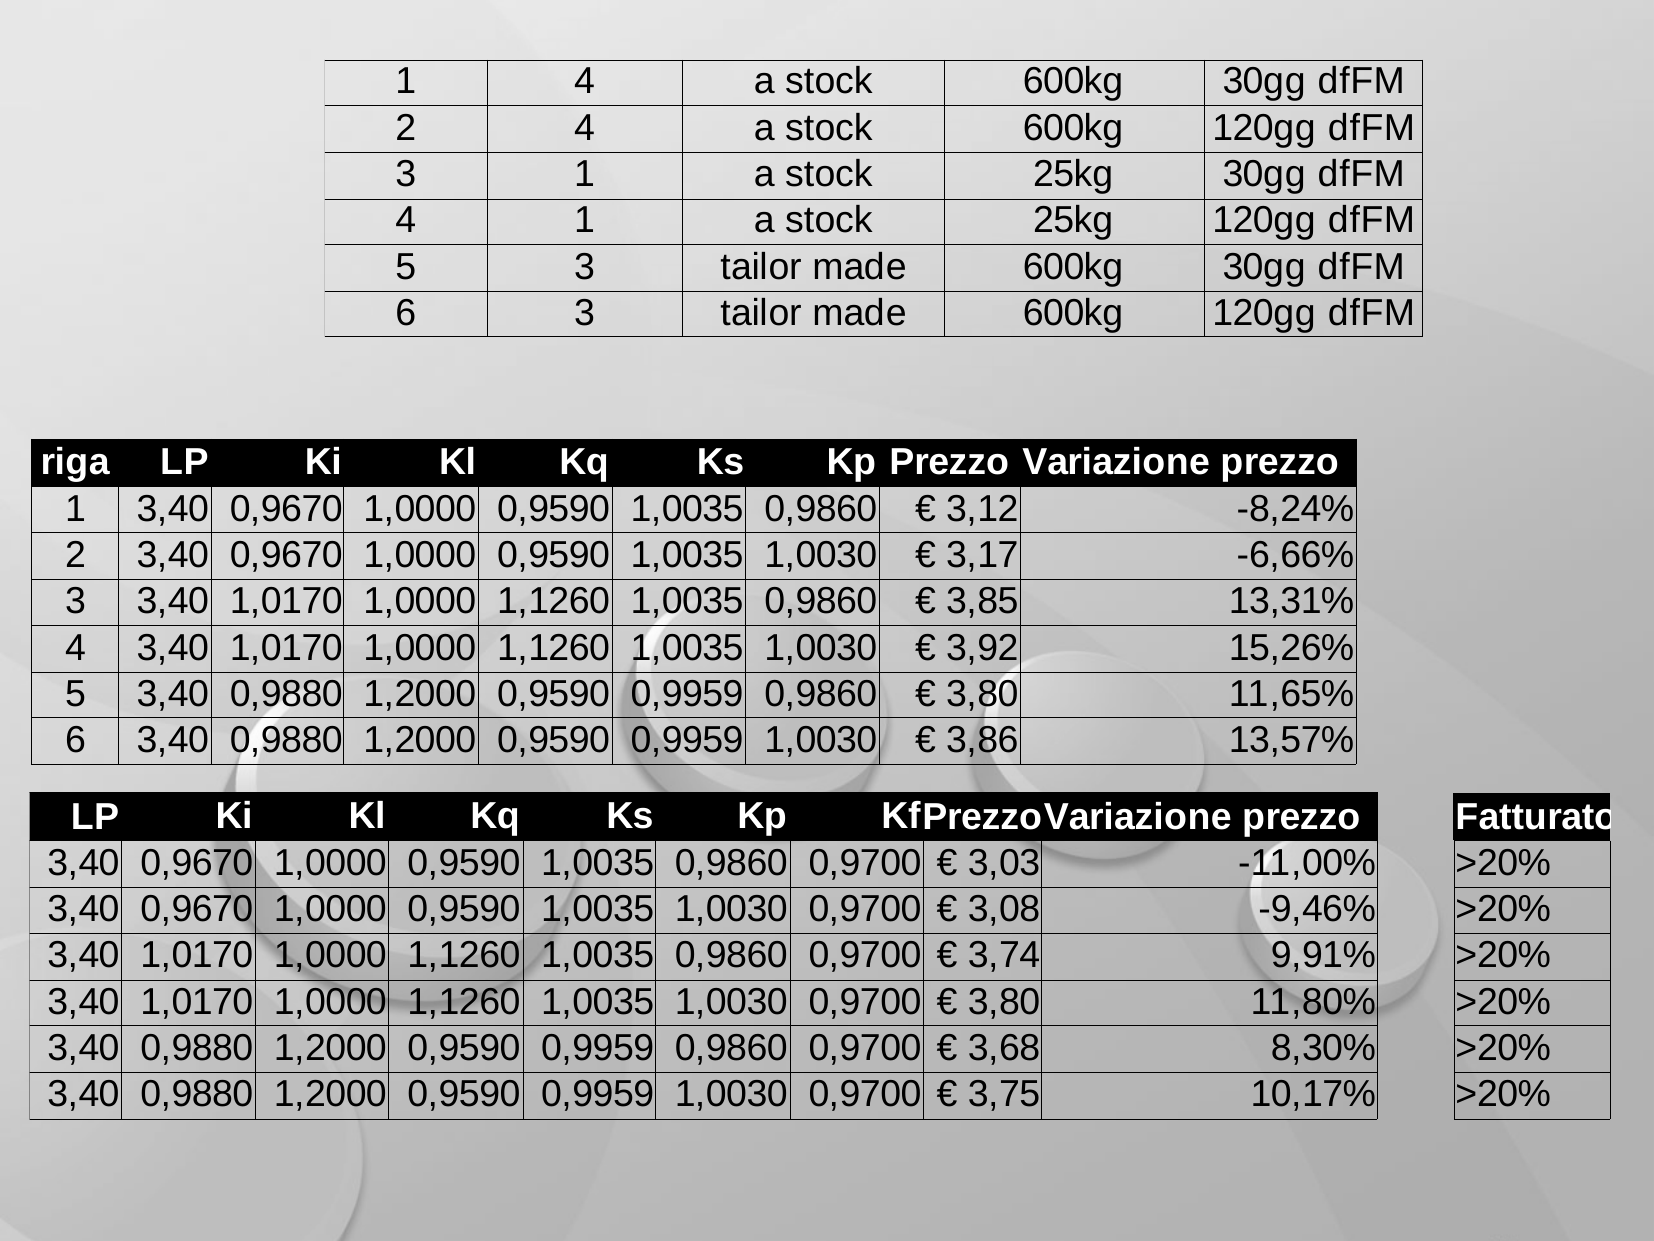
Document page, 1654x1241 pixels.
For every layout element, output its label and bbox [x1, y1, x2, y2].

chart [29, 792, 1613, 1121]
chart [31, 438, 1359, 766]
picture [0, 0, 1654, 1241]
chart [324, 59, 1425, 392]
